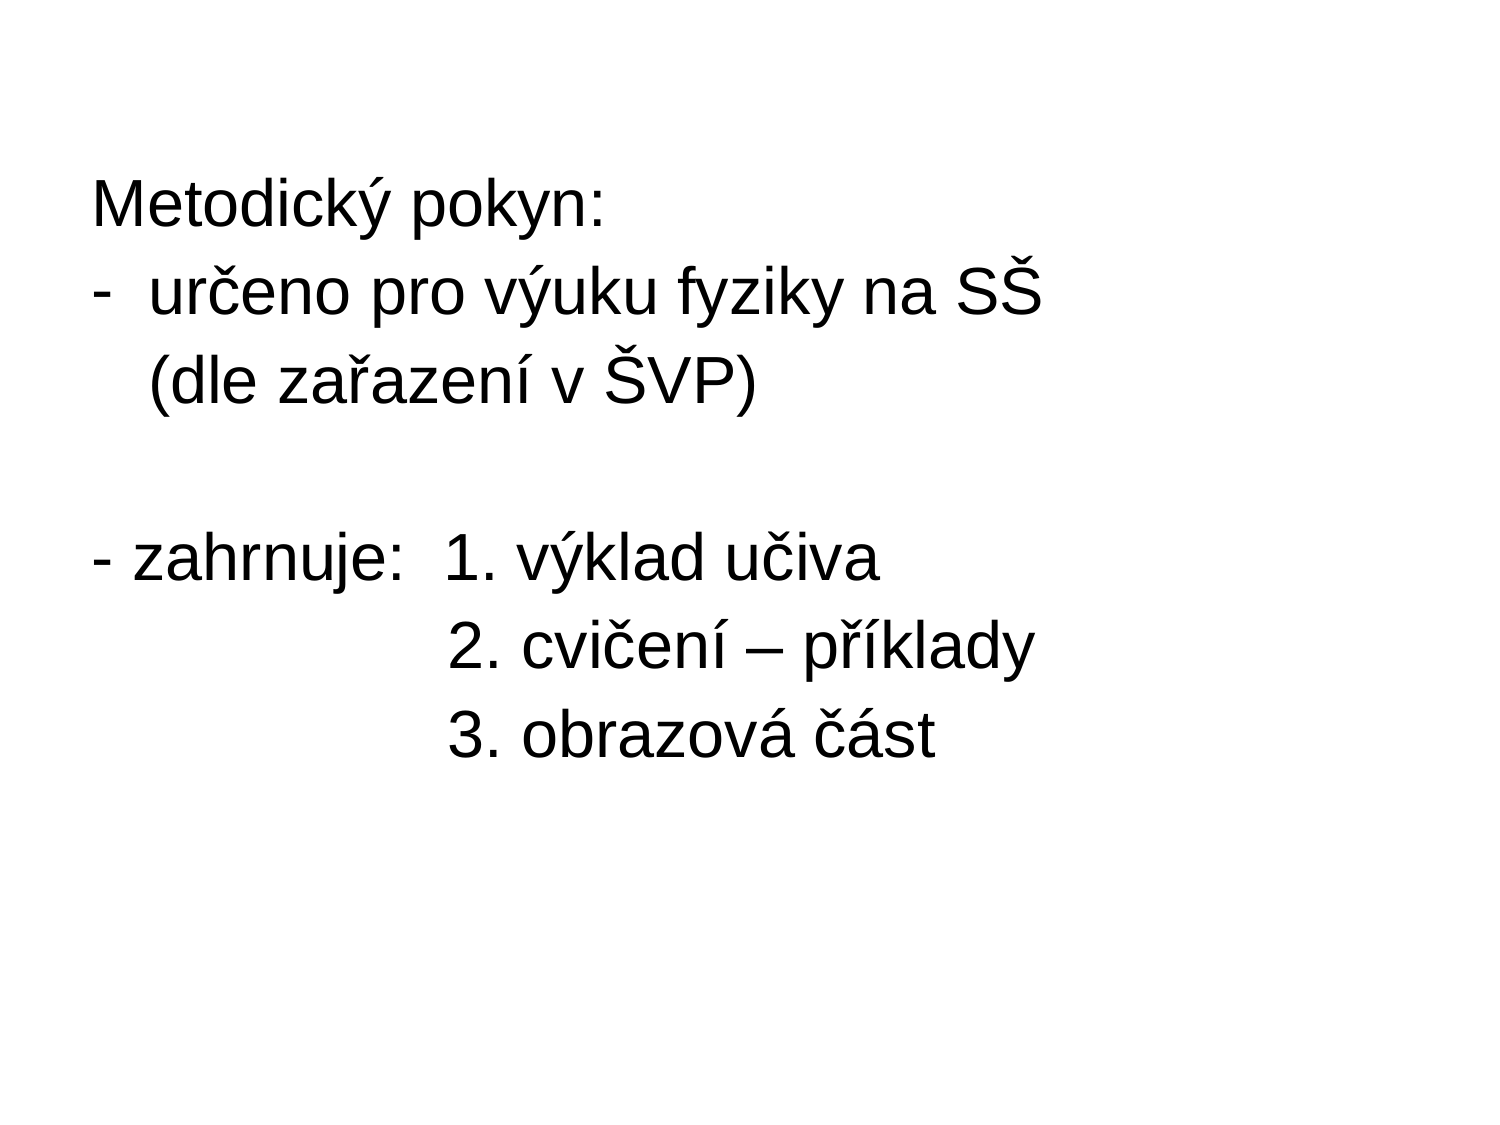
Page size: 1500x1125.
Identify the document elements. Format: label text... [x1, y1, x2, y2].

list Metodický pokyn: určeno pro výuku fyziky na SŠ (dle zařazení v ŠVP) - zahrnuje: 1. výklad učiva 2. cvičení – příklady 3. obrazová část [76, 160, 1427, 957]
